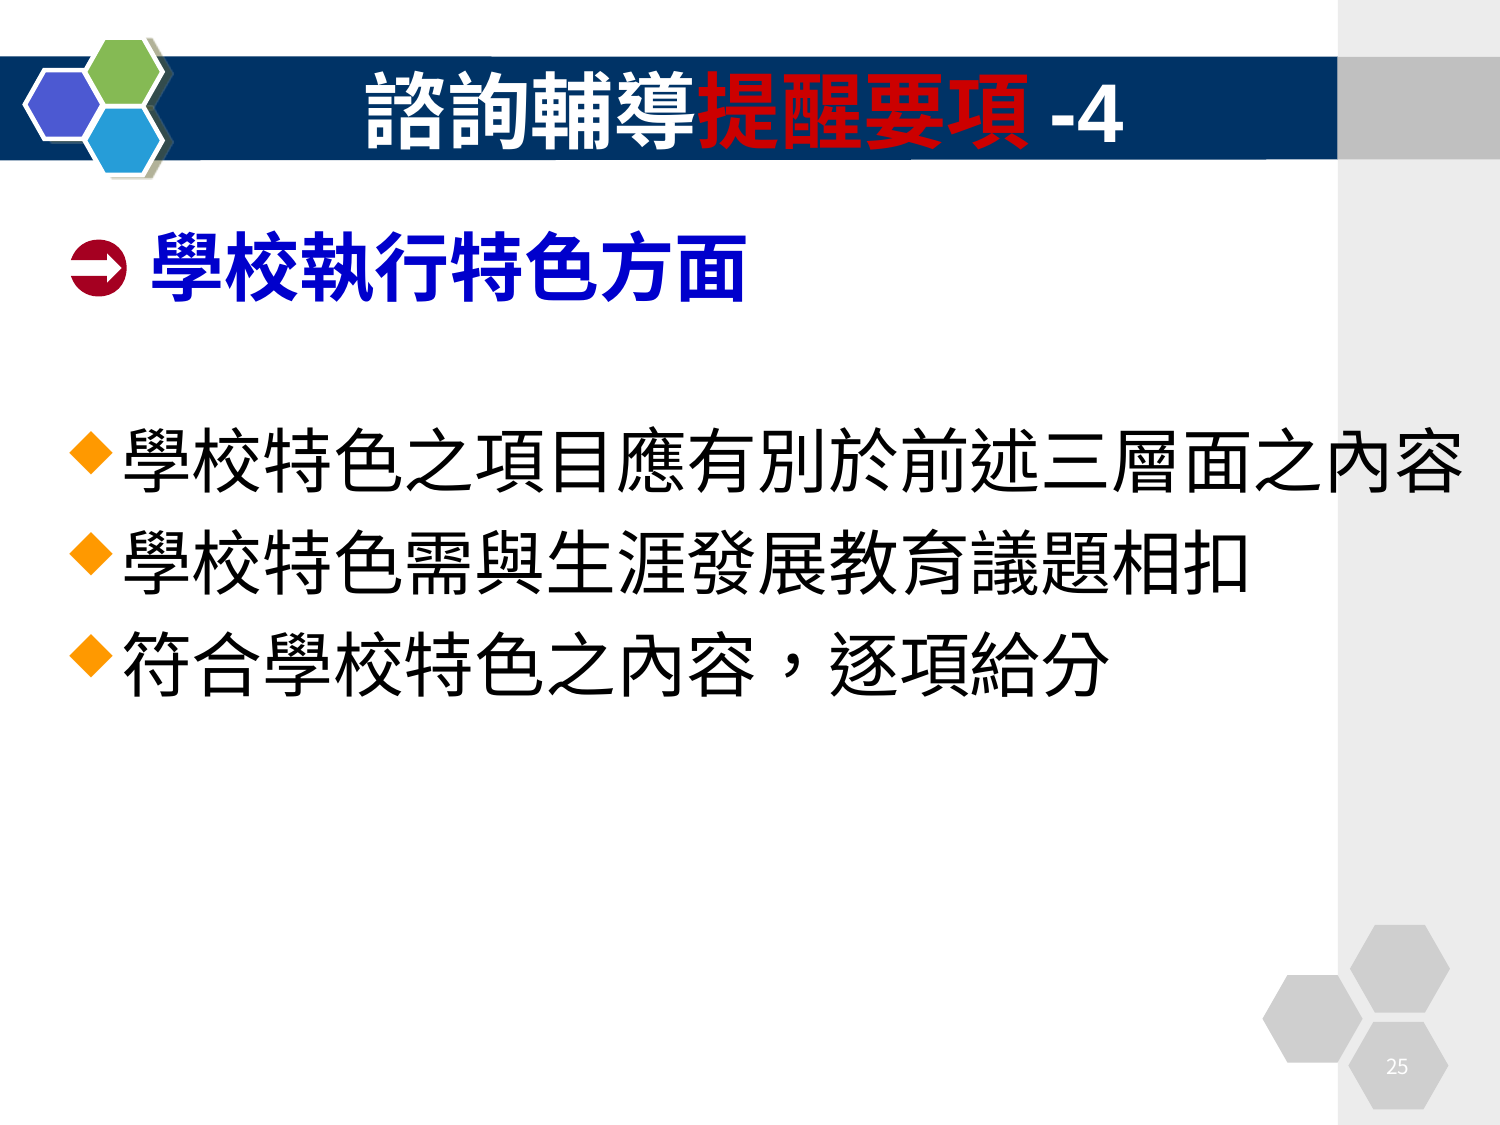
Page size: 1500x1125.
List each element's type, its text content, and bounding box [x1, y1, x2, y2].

title 諮詢輔導提醒要項-4 [187, 62, 1300, 155]
list 學校執行特色方面 學校特色之項目應有別於前述三層面之內容 學校特色需與生涯發展教育議題相扣 符合學校特色之內容，逐項給分 [49, 212, 1500, 1038]
